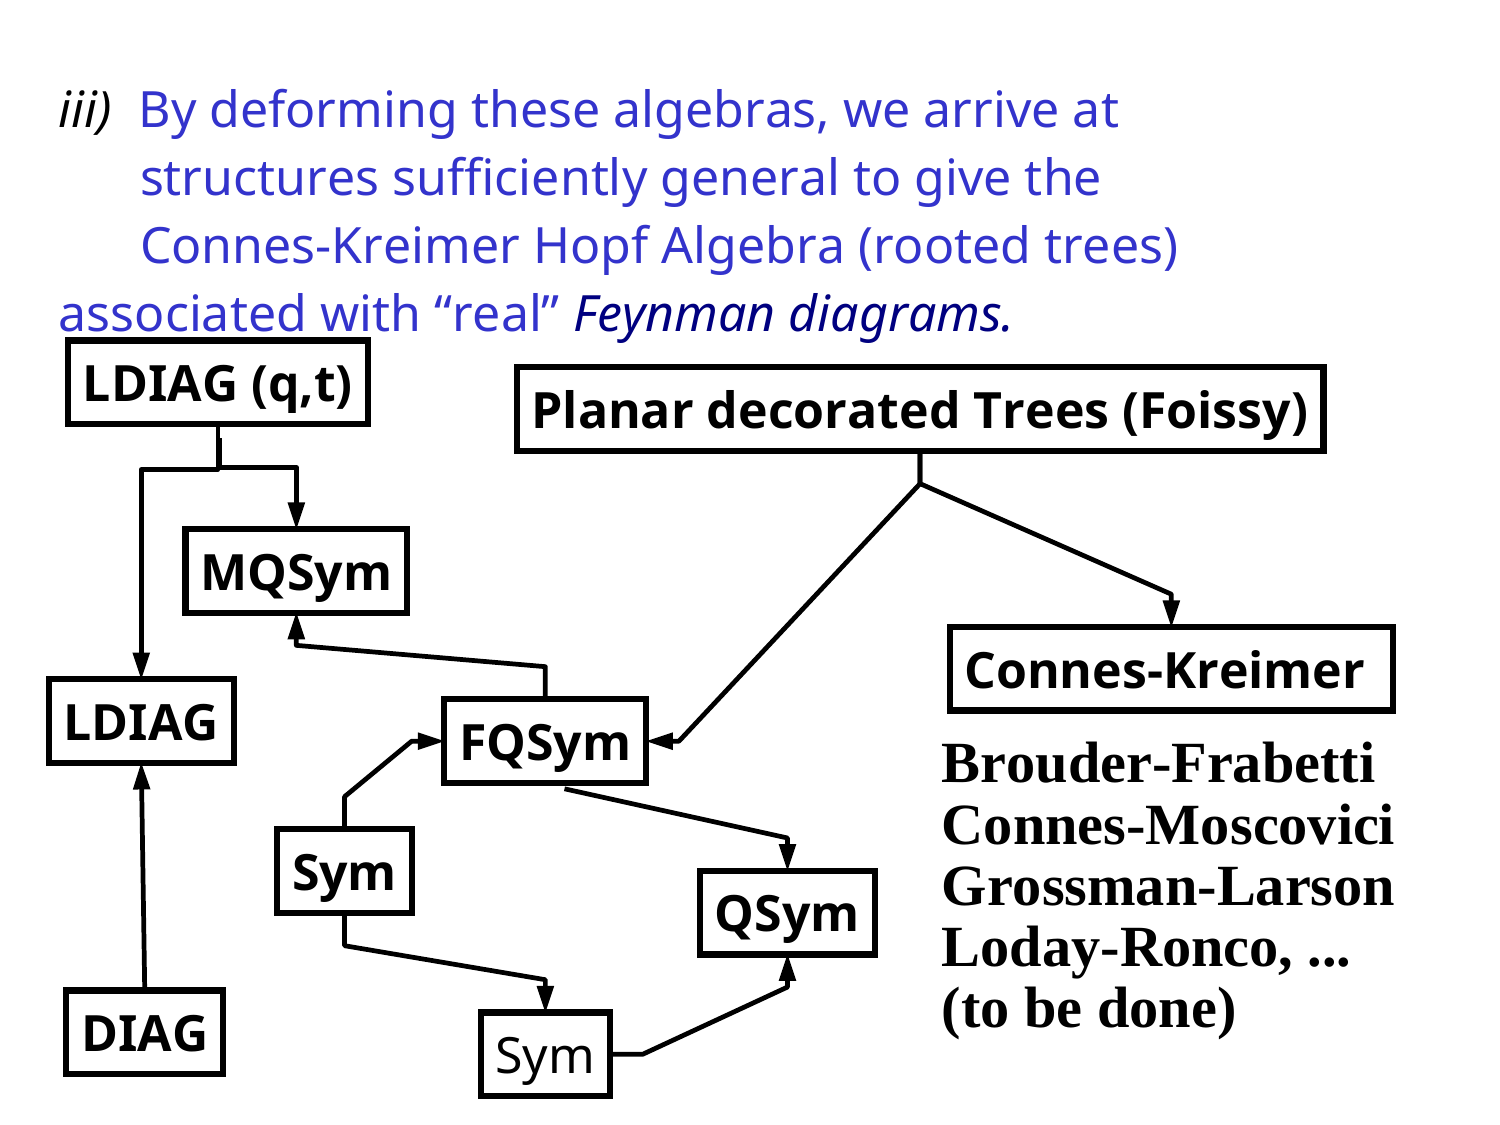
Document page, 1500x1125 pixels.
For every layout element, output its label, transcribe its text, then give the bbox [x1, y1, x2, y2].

text_box Sym [277, 829, 412, 914]
text_box LDIAG [48, 679, 234, 763]
text_box Sym [480, 1012, 611, 1097]
text_box FQSym [444, 699, 647, 784]
text_box QSym [700, 870, 875, 955]
text_box Brouder-Frabetti Connes-Moscovici Grossman-Larson Loday-Ronco, ... (to be done) [927, 726, 1411, 1057]
text_box DIAG [66, 990, 224, 1075]
text_box LDIAG (q,t) [68, 340, 369, 425]
text_box MQSym [185, 528, 408, 613]
text_box Connes-Kreimer [949, 626, 1393, 711]
text_box iii) By deforming these algebras, we arrive at structures sufficiently general to give the Connes-Kreimer Hopf Algebra (rooted trees) associated with “real” Feynman diagrams. [59, 65, 1300, 355]
text_box Planar decorated Trees (Foissy) [516, 367, 1324, 452]
